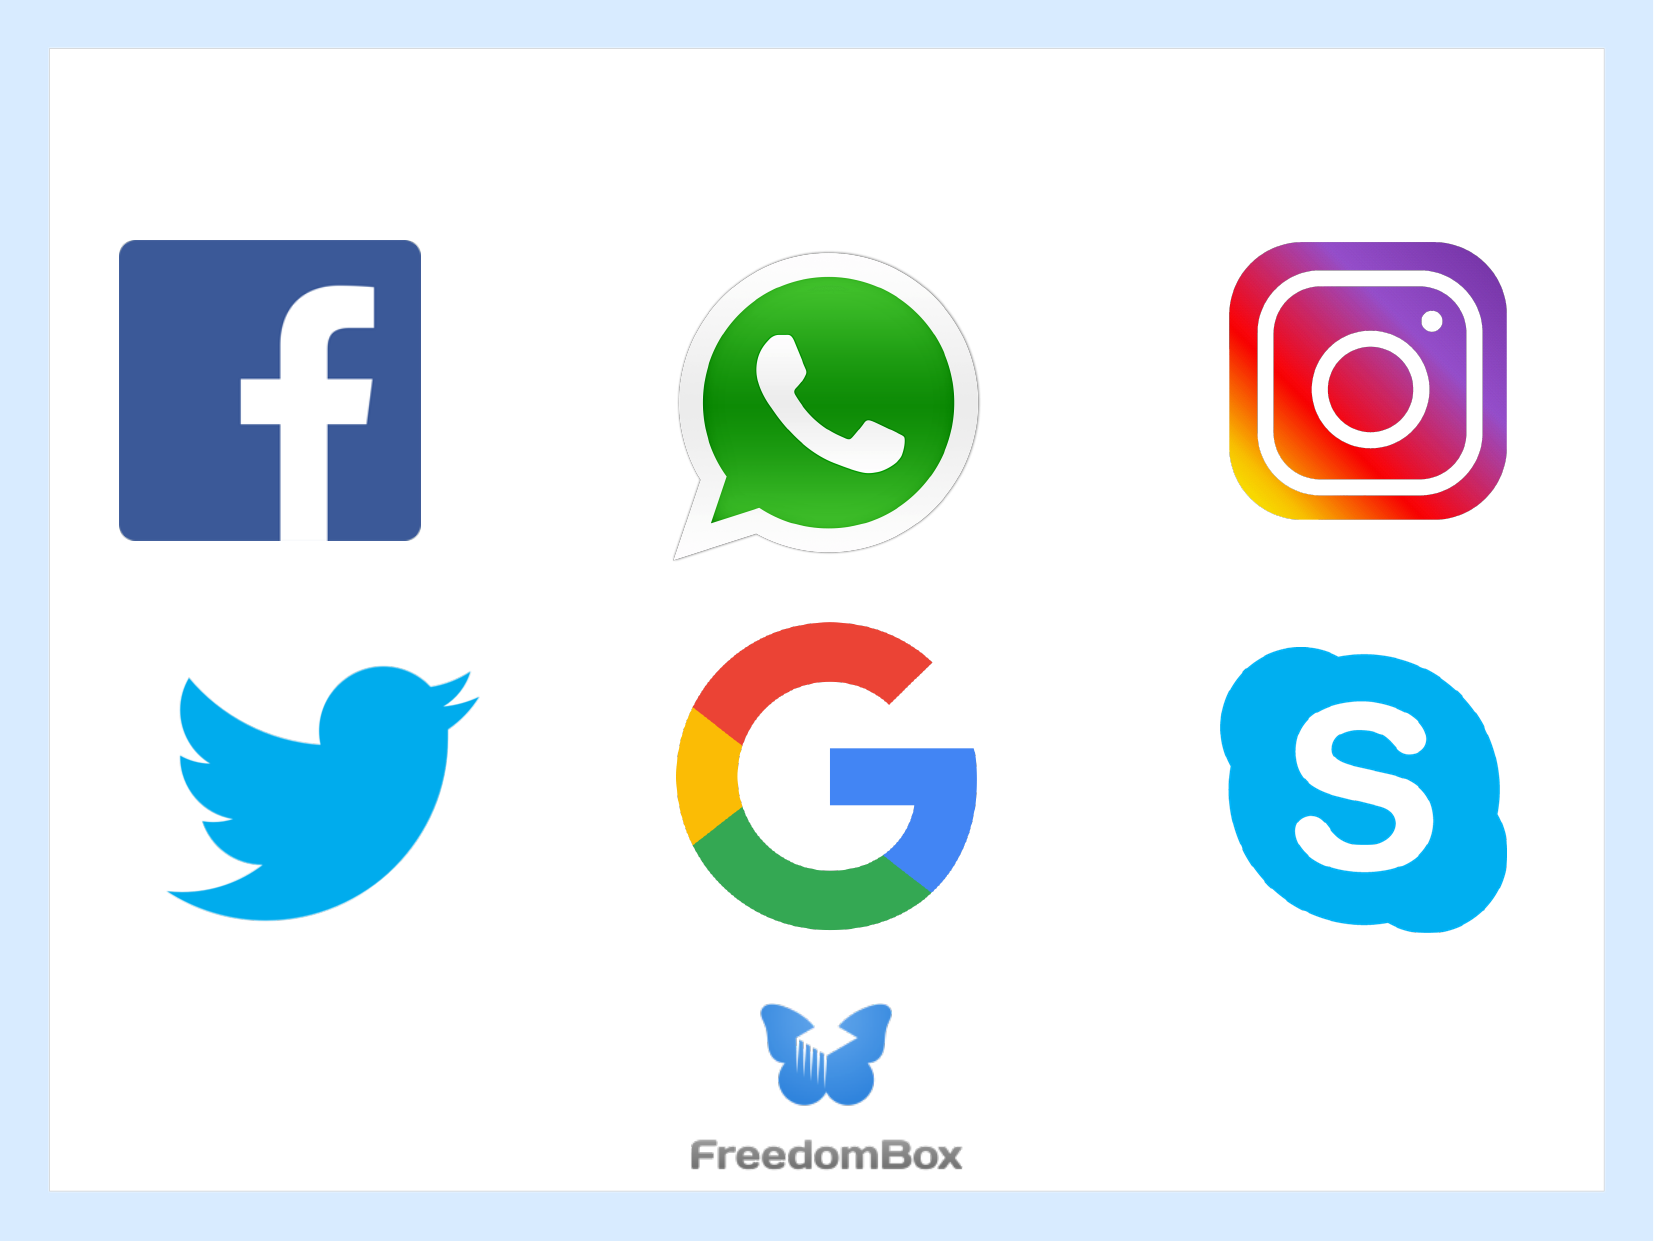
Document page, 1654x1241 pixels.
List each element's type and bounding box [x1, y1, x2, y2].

picture [0, 0, 1654, 1241]
subtitle [82, 49, 1571, 1010]
